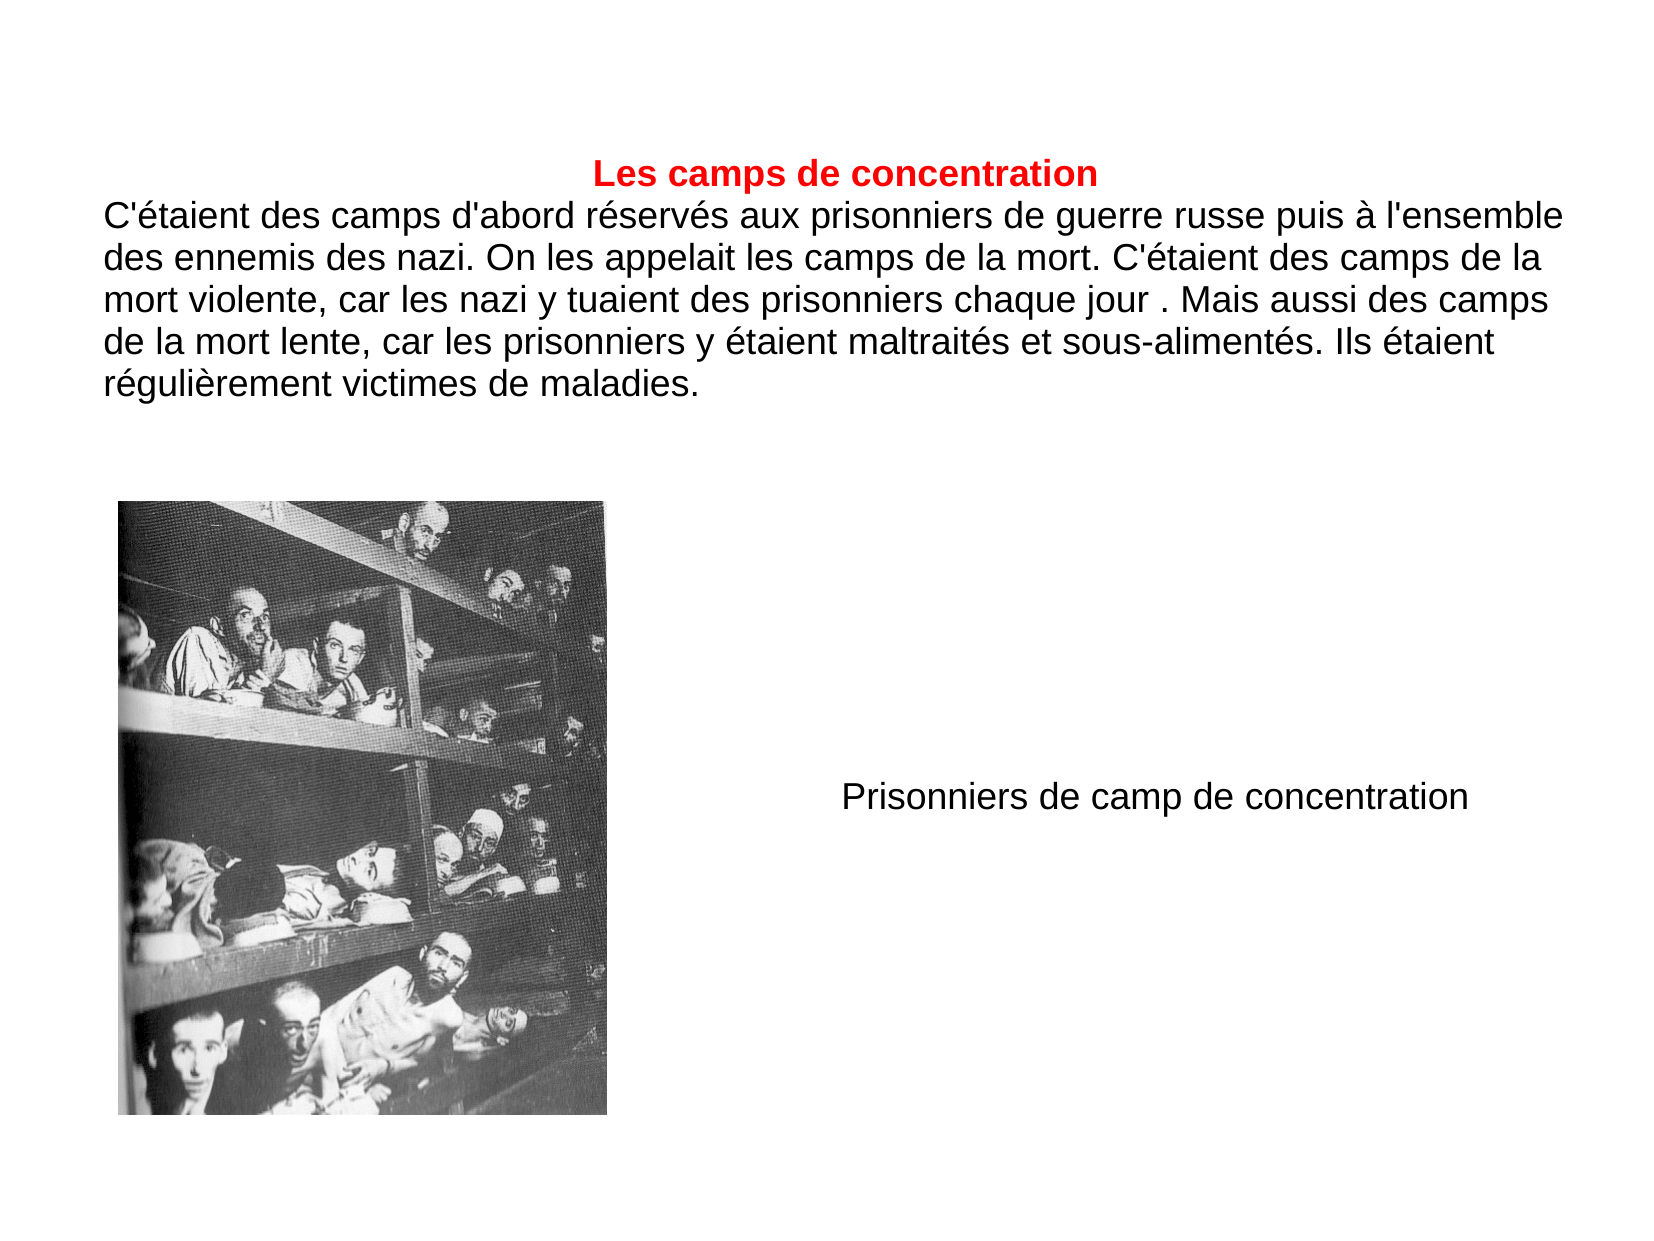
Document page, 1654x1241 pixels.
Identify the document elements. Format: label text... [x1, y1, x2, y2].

text_box Les camps de concentration C'étaient des camps d'abord réservés aux prisonniers de guerre russe puis à l'ensemble des ennemis des nazi. On les appelait les camps de la mort. C'étaient des camps de la mort violente, car les nazi y tuaient des prisonniers chaque jour . Mais aussi des camps de la mort lente, car les prisonniers y étaient maltraités et sous-alimentés. Ils étaient régulièrement victimes de maladies. [88, 145, 1604, 414]
picture [118, 501, 607, 1115]
text_box Prisonniers de camp de concentration [826, 767, 1485, 825]
